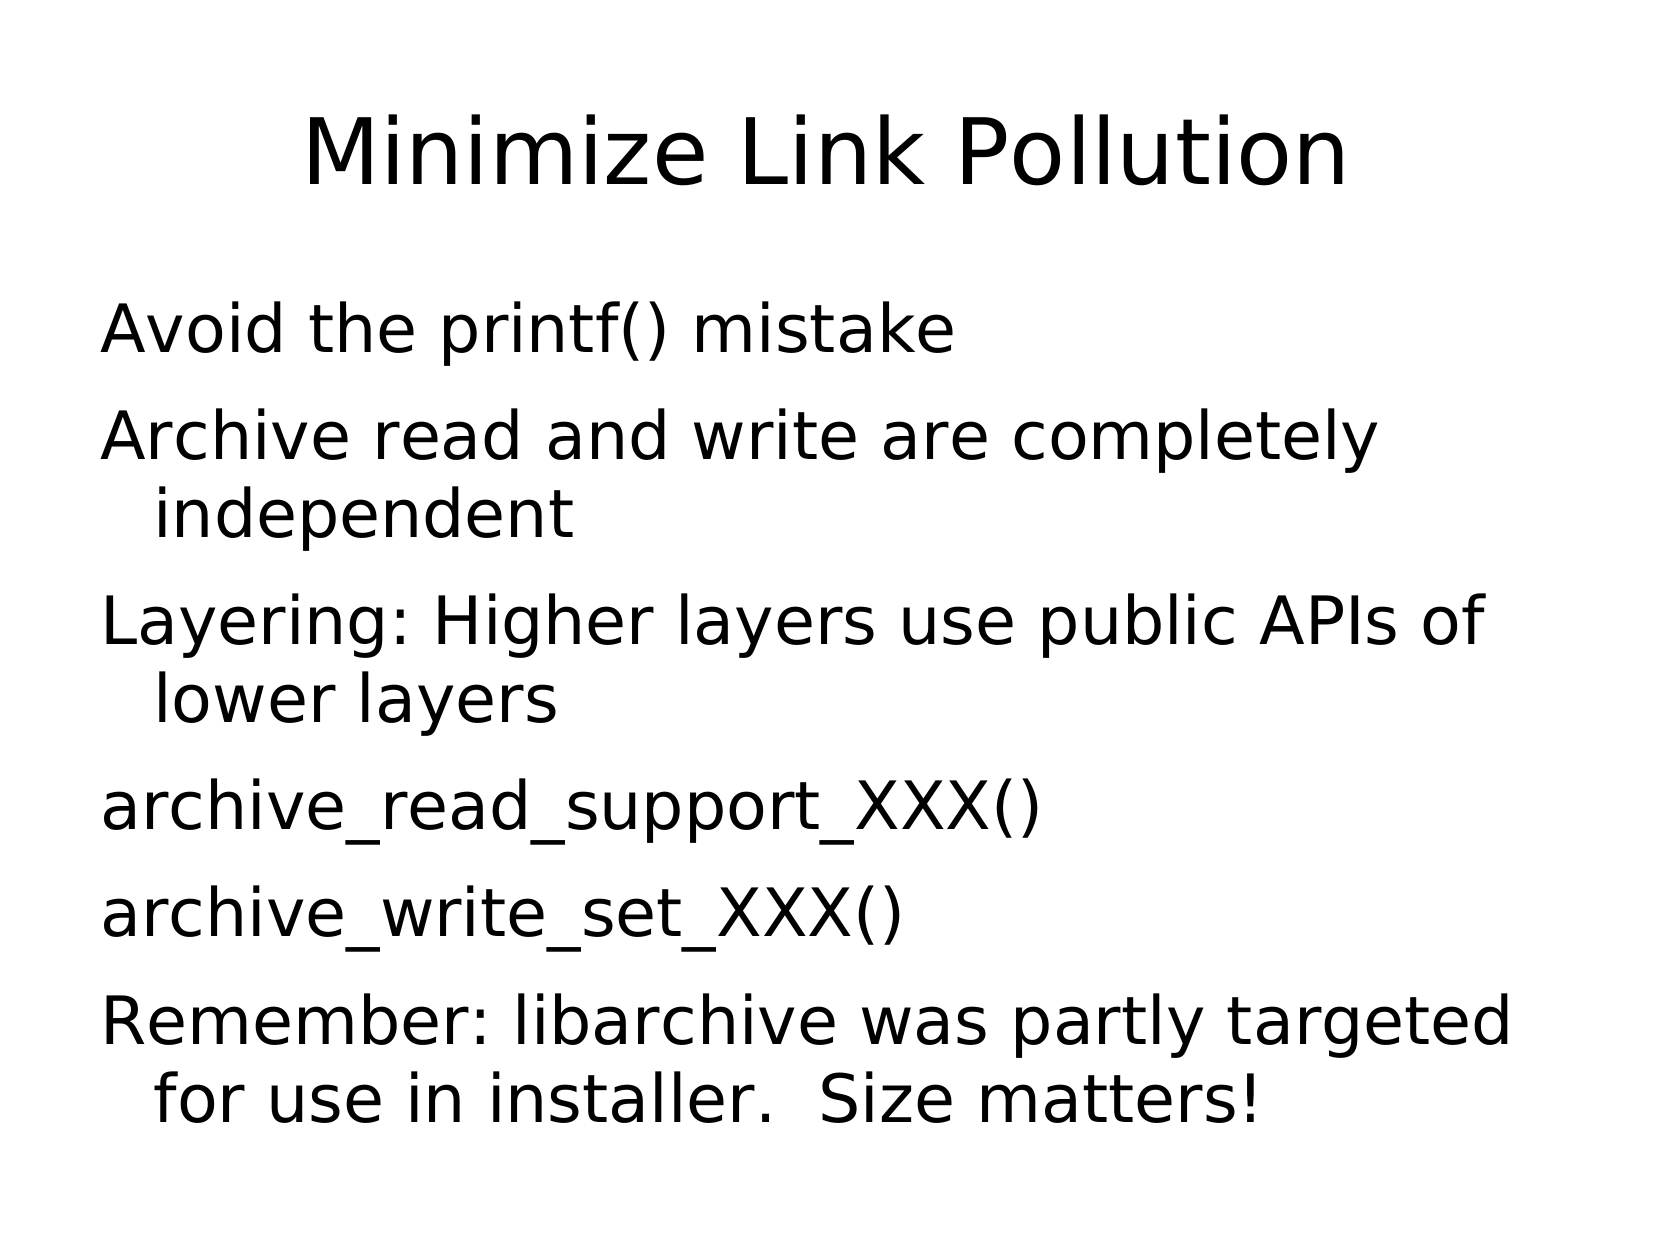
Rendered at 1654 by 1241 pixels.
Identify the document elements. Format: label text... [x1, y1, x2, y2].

list Avoid the printf() mistake Archive read and write are completely independent Layering: Higher layers use public APIs of lower layers archive_read_support_XXX() archive_write_set_XXX() Remember: libarchive was partly targeted for use in installer. Size matters! [82, 290, 1571, 1136]
title Minimize Link Pollution [82, 49, 1571, 257]
